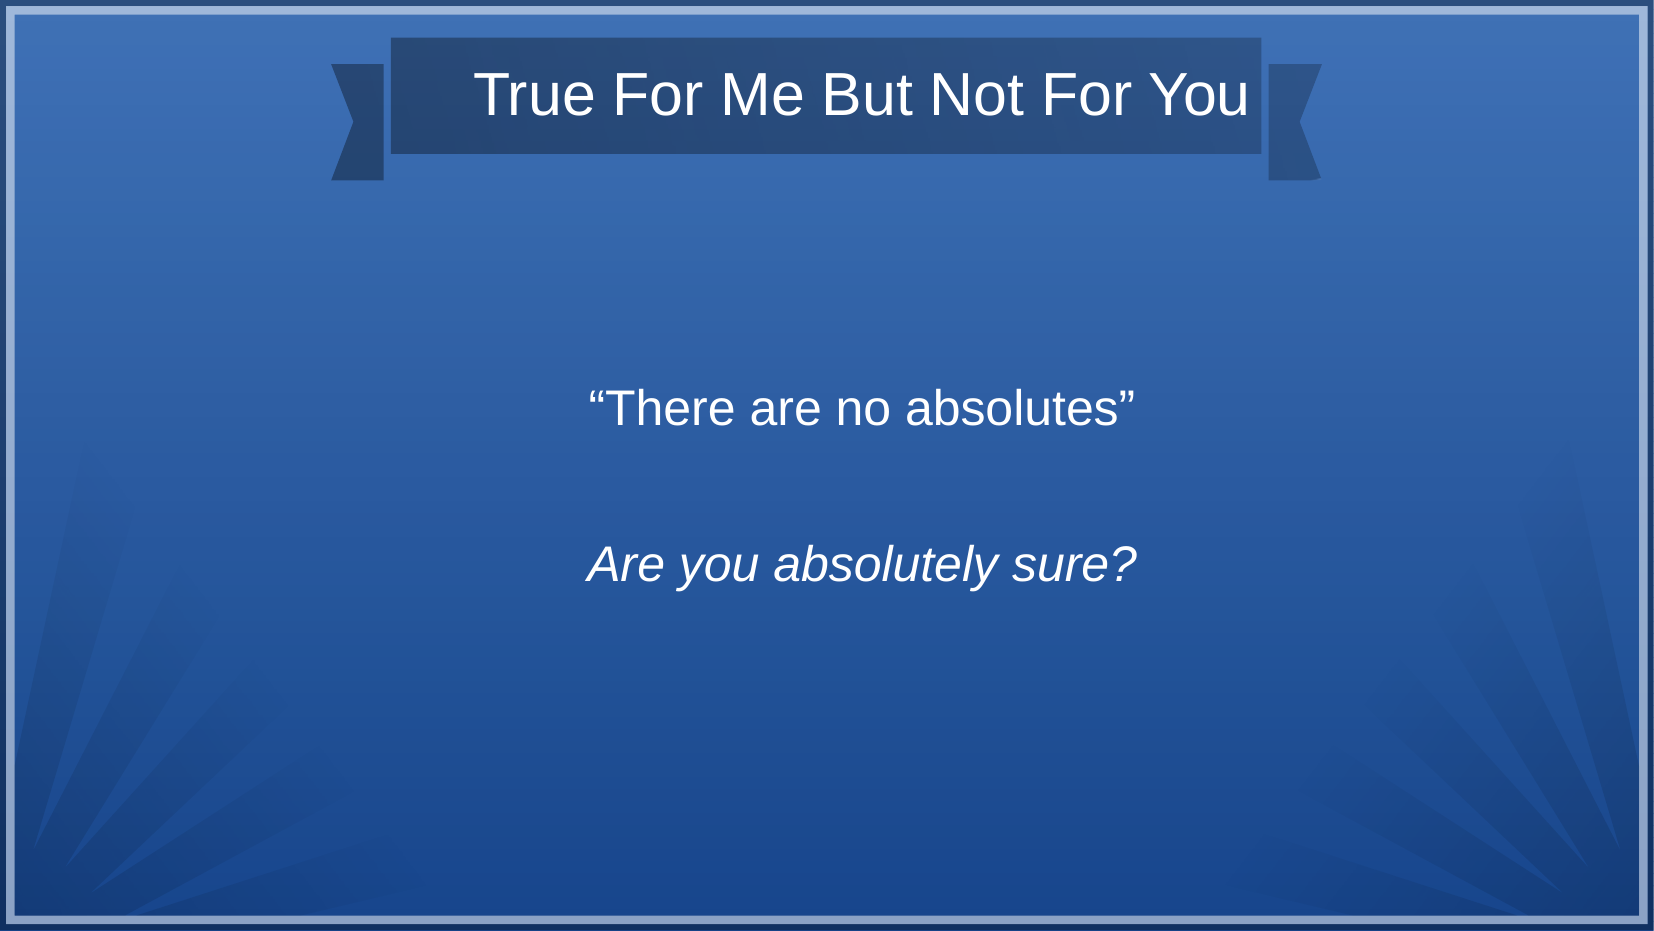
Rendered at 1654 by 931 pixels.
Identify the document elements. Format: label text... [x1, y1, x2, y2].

list “There are no absolutes” Are you absolutely sure? [82, 224, 1571, 848]
title True For Me But Not For You [389, 35, 1264, 154]
